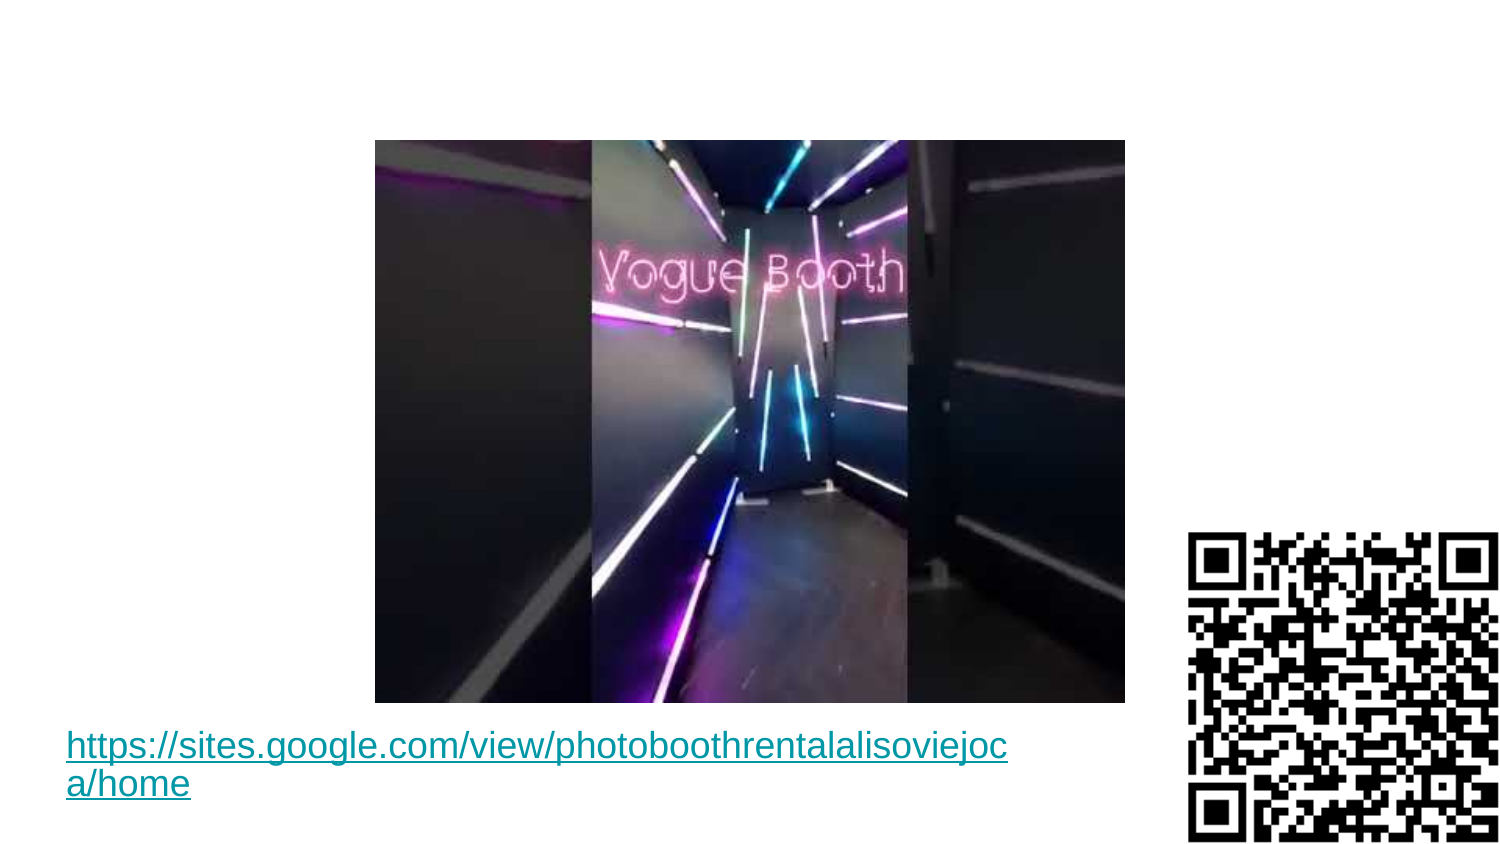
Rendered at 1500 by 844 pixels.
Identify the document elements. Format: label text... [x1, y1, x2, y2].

picture [1187, 531, 1500, 844]
list https://sites.google.com/view/photoboothrentalalisoviejoca/home [51, 694, 1036, 794]
picture [375, 140, 1125, 704]
